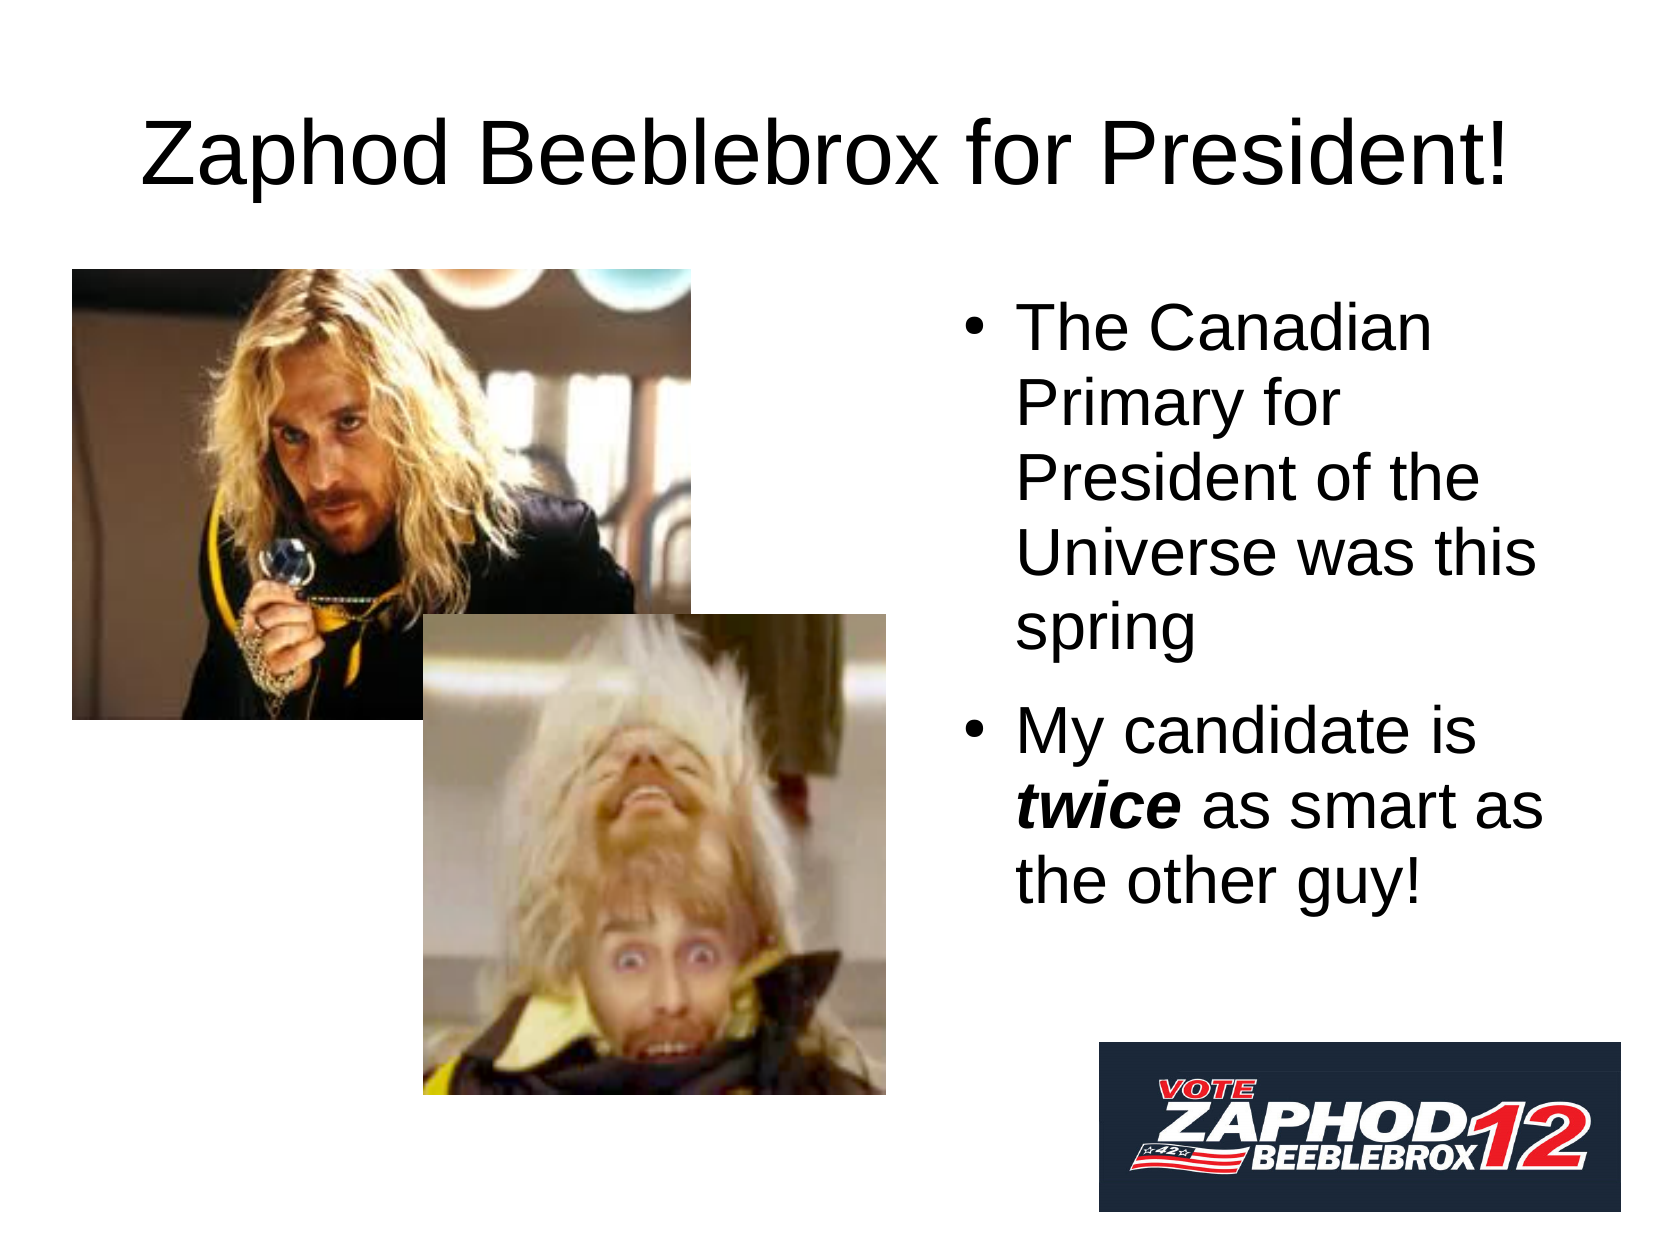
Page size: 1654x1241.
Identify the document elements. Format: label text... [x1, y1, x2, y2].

title Zaphod Beeblebrox for President! [82, 49, 1571, 257]
picture [72, 269, 886, 1096]
list The Canadian Primary for President of the Universe was this spring My candidate is twice as smart as the other guy! [945, 290, 1571, 1010]
picture [1099, 1042, 1621, 1212]
